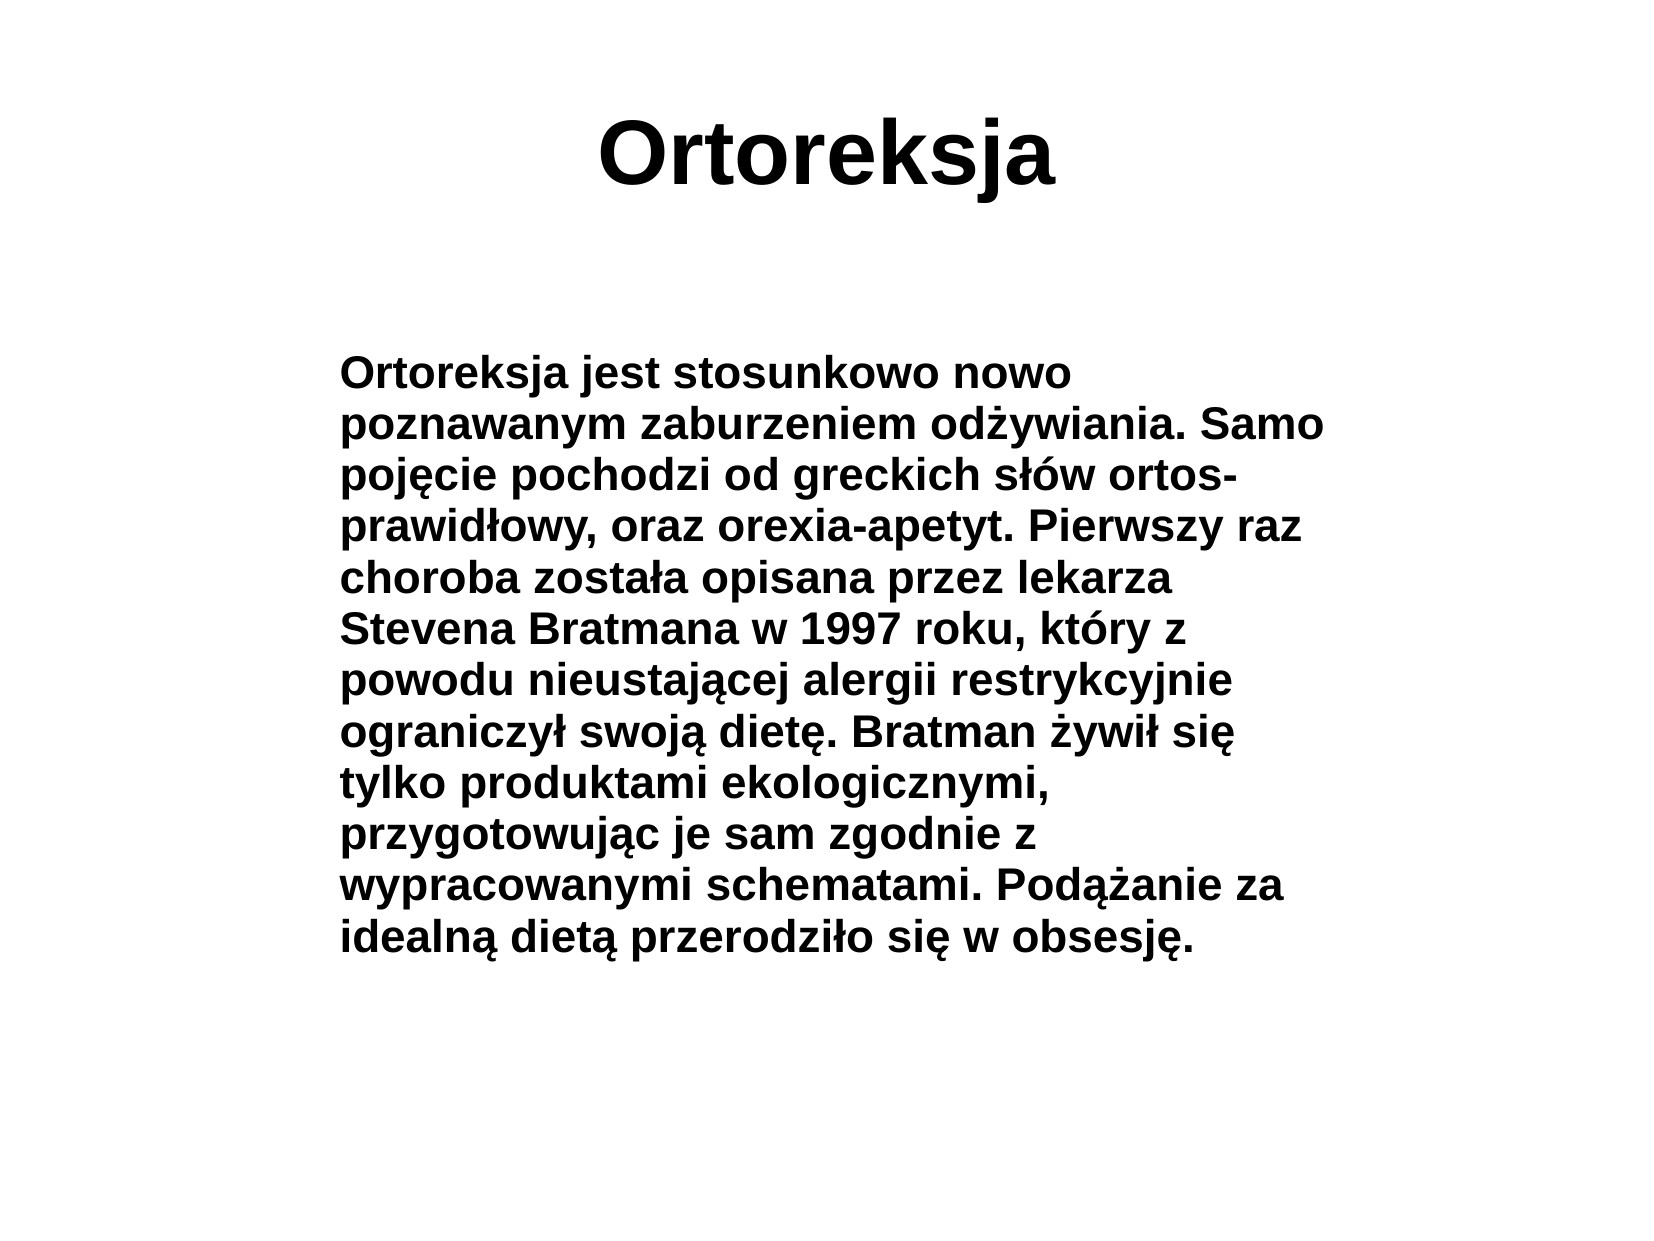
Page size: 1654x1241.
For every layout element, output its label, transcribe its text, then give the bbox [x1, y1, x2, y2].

title Ortoreksja [82, 49, 1571, 257]
text_box Ortoreksja jest stosunkowo nowo poznawanym zaburzeniem odżywiania. Samo pojęcie pochodzi od greckich słów ortos-prawidłowy, oraz orexia-apetyt. Pierwszy raz choroba została opisana przez lekarza Stevena Bratmana w 1997 roku, który z powodu nieustającej alergii restrykcyjnie ograniczył swoją dietę. Bratman żywił się tylko produktami ekologicznymi, przygotowując je sam zgodnie z wypracowanymi schematami. Podążanie za idealną dietą przerodziło się w obsesję. [324, 339, 1345, 982]
